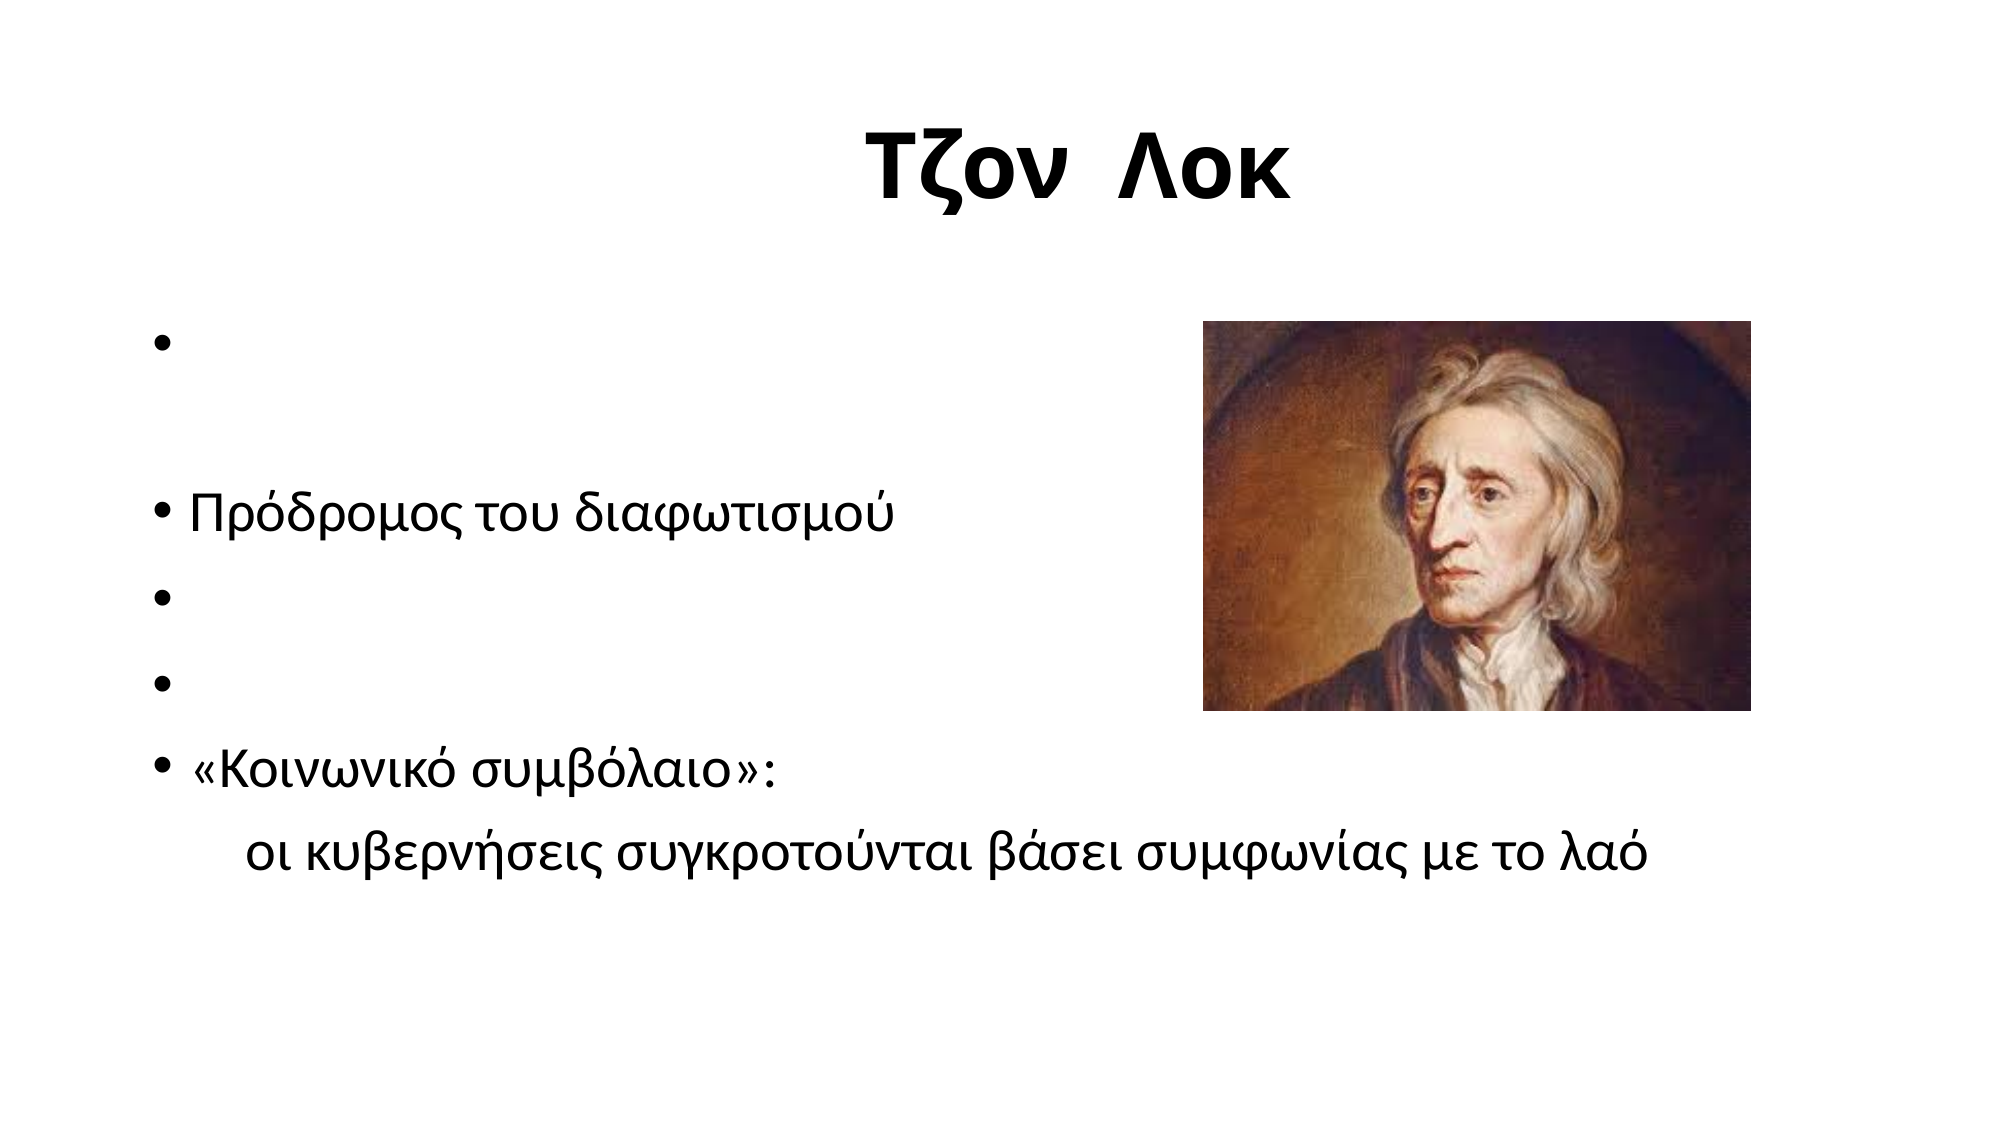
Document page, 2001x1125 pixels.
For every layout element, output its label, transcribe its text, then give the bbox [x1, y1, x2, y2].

title Τζον Λοκ [137, 59, 1863, 278]
list Πρόδρομος του διαφωτισμού «Κοινωνικό συμβόλαιο»: οι κυβερνήσεις συγκροτούνται βάσει συμφωνίας με το λαό [137, 299, 1863, 1014]
picture [1203, 321, 1751, 711]
